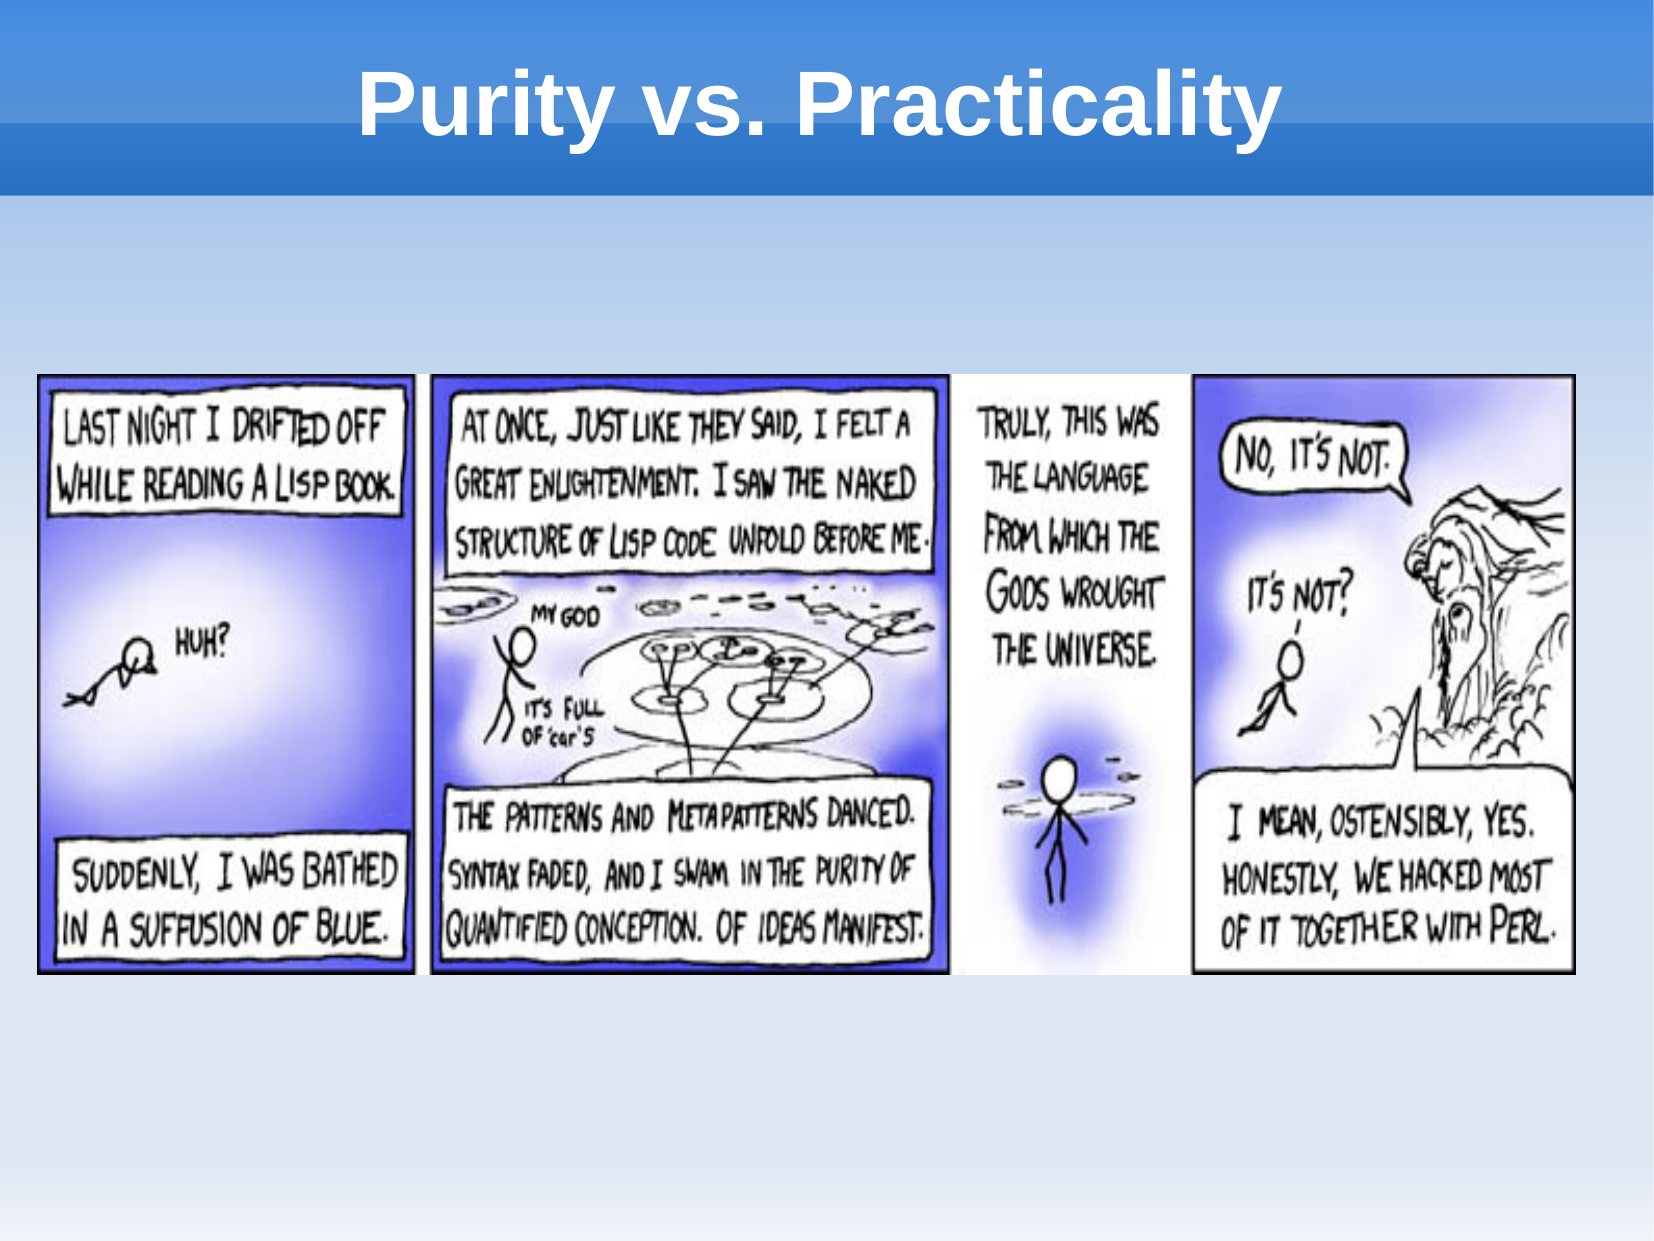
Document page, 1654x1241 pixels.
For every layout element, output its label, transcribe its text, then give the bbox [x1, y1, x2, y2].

title Purity vs. Practicality [76, 7, 1565, 200]
picture [0, 0, 1654, 1241]
